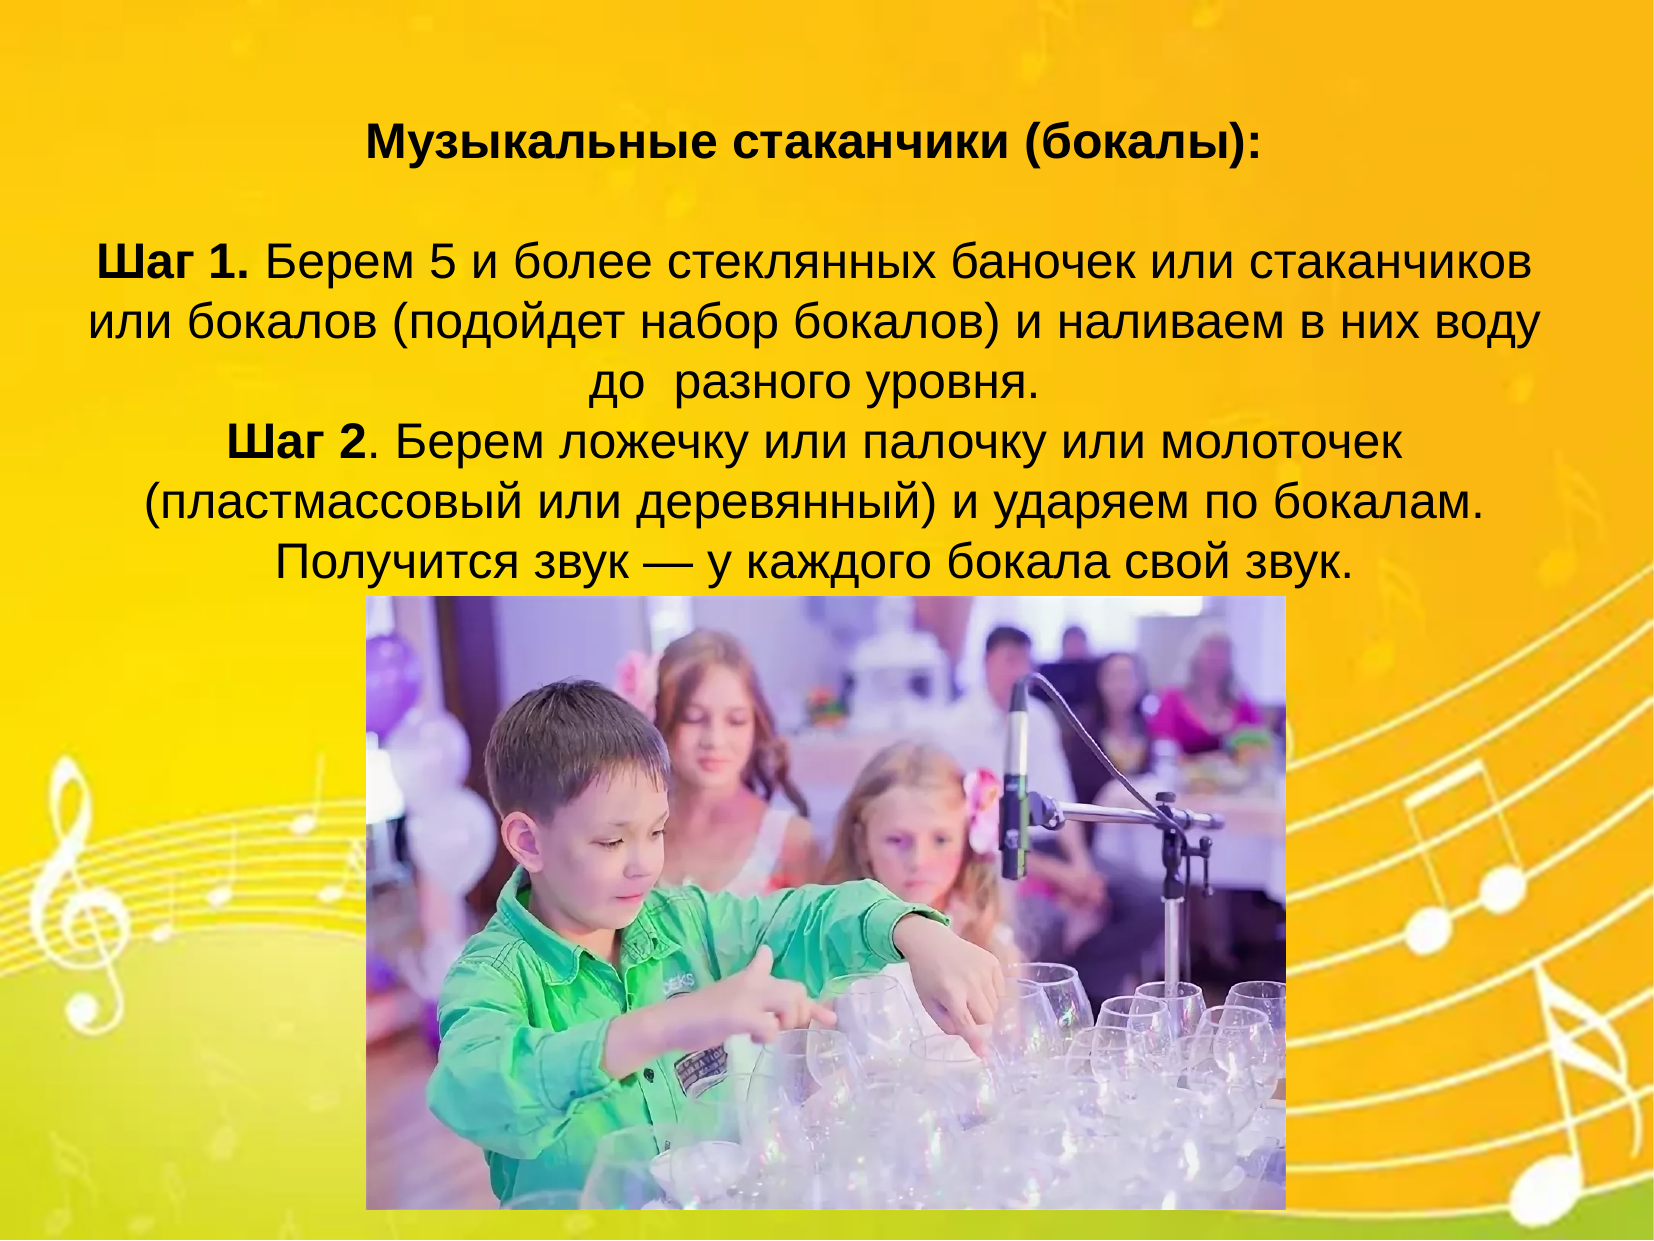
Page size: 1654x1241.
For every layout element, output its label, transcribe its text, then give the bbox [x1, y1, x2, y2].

picture [0, 0, 1654, 1240]
title Музыкальные стаканчики (бокалы): Шаг 1. Берем 5 и более стеклянных баночек или стаканчиков или бокалов (подойдет набор бокалов) и наливаем в них воду до разного уровня. Шаг 2. Берем ложечку или палочку или молоточек (пластмассовый или деревянный) и ударяем по бокалам. Получится звук — у каждого бокала свой звук. [70, 29, 1559, 668]
